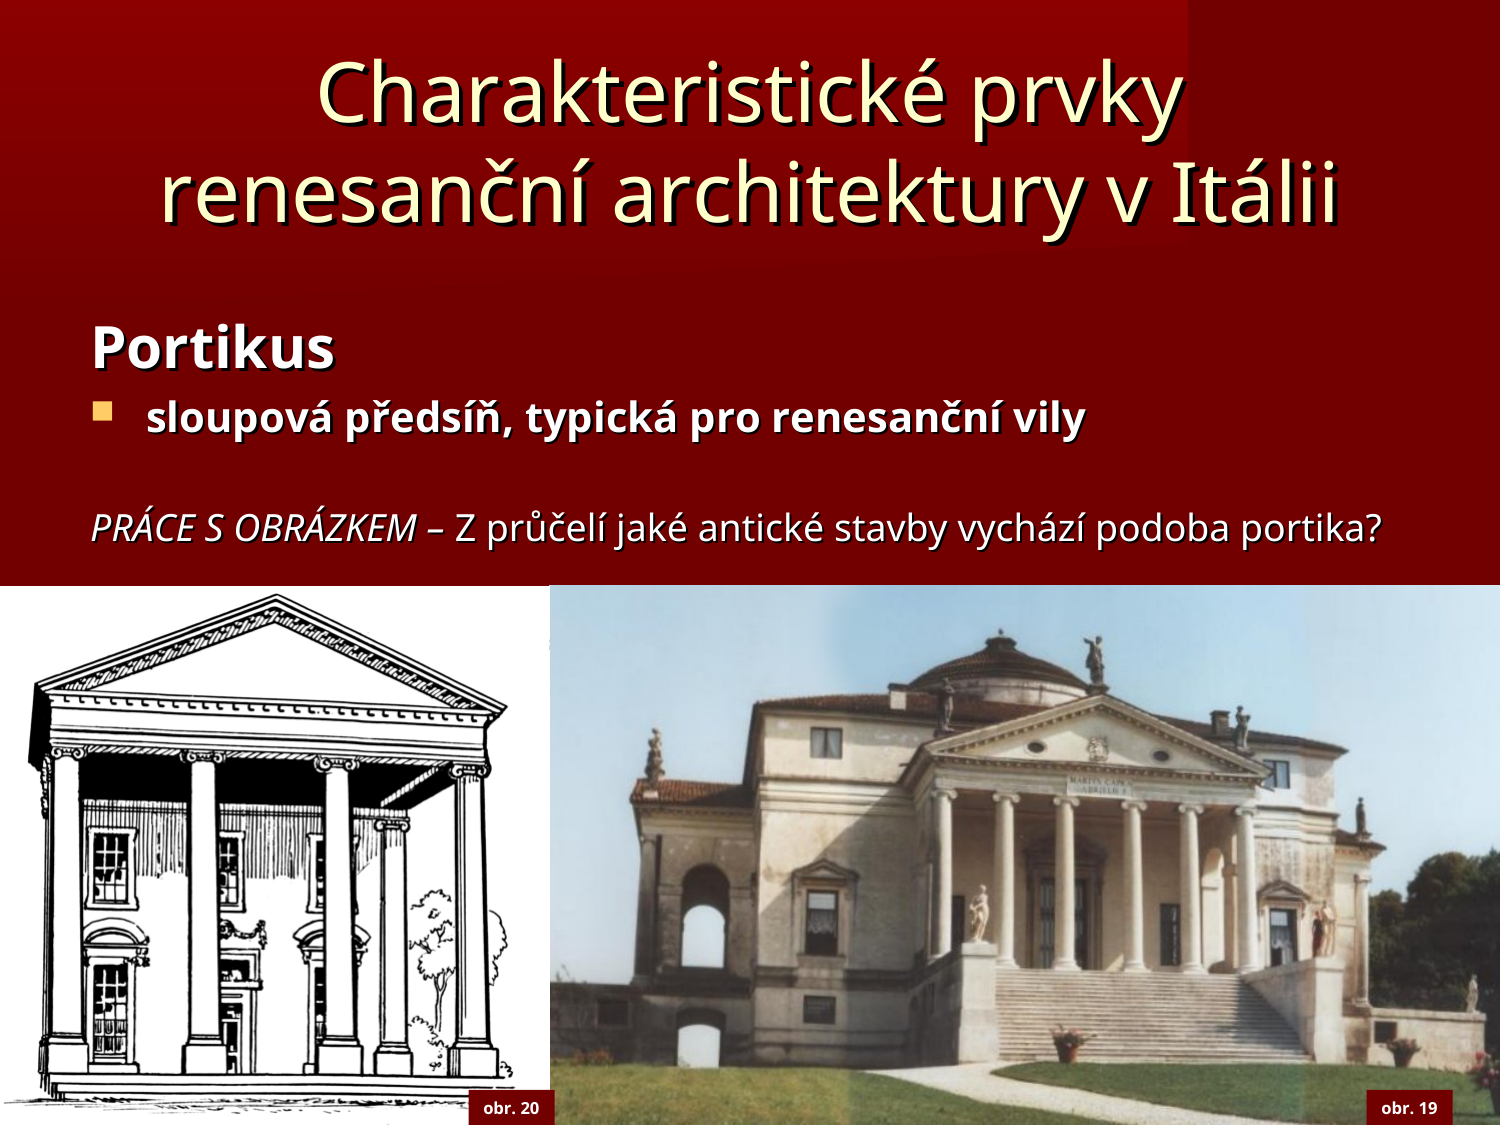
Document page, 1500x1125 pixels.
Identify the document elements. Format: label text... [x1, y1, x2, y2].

text_box obr. 20 [468, 1089, 555, 1125]
list Portikus sloupová předsíň, typická pro renesanční vily PRÁCE S OBRÁZKEM – Z průčelí jaké antické stavby vychází podoba portika? [75, 302, 1471, 586]
text_box obr. 19 [1366, 1089, 1453, 1125]
text_box [0, 585, 1500, 1125]
title Charakteristické prvky renesanční architektury v Itálii [75, 31, 1426, 247]
